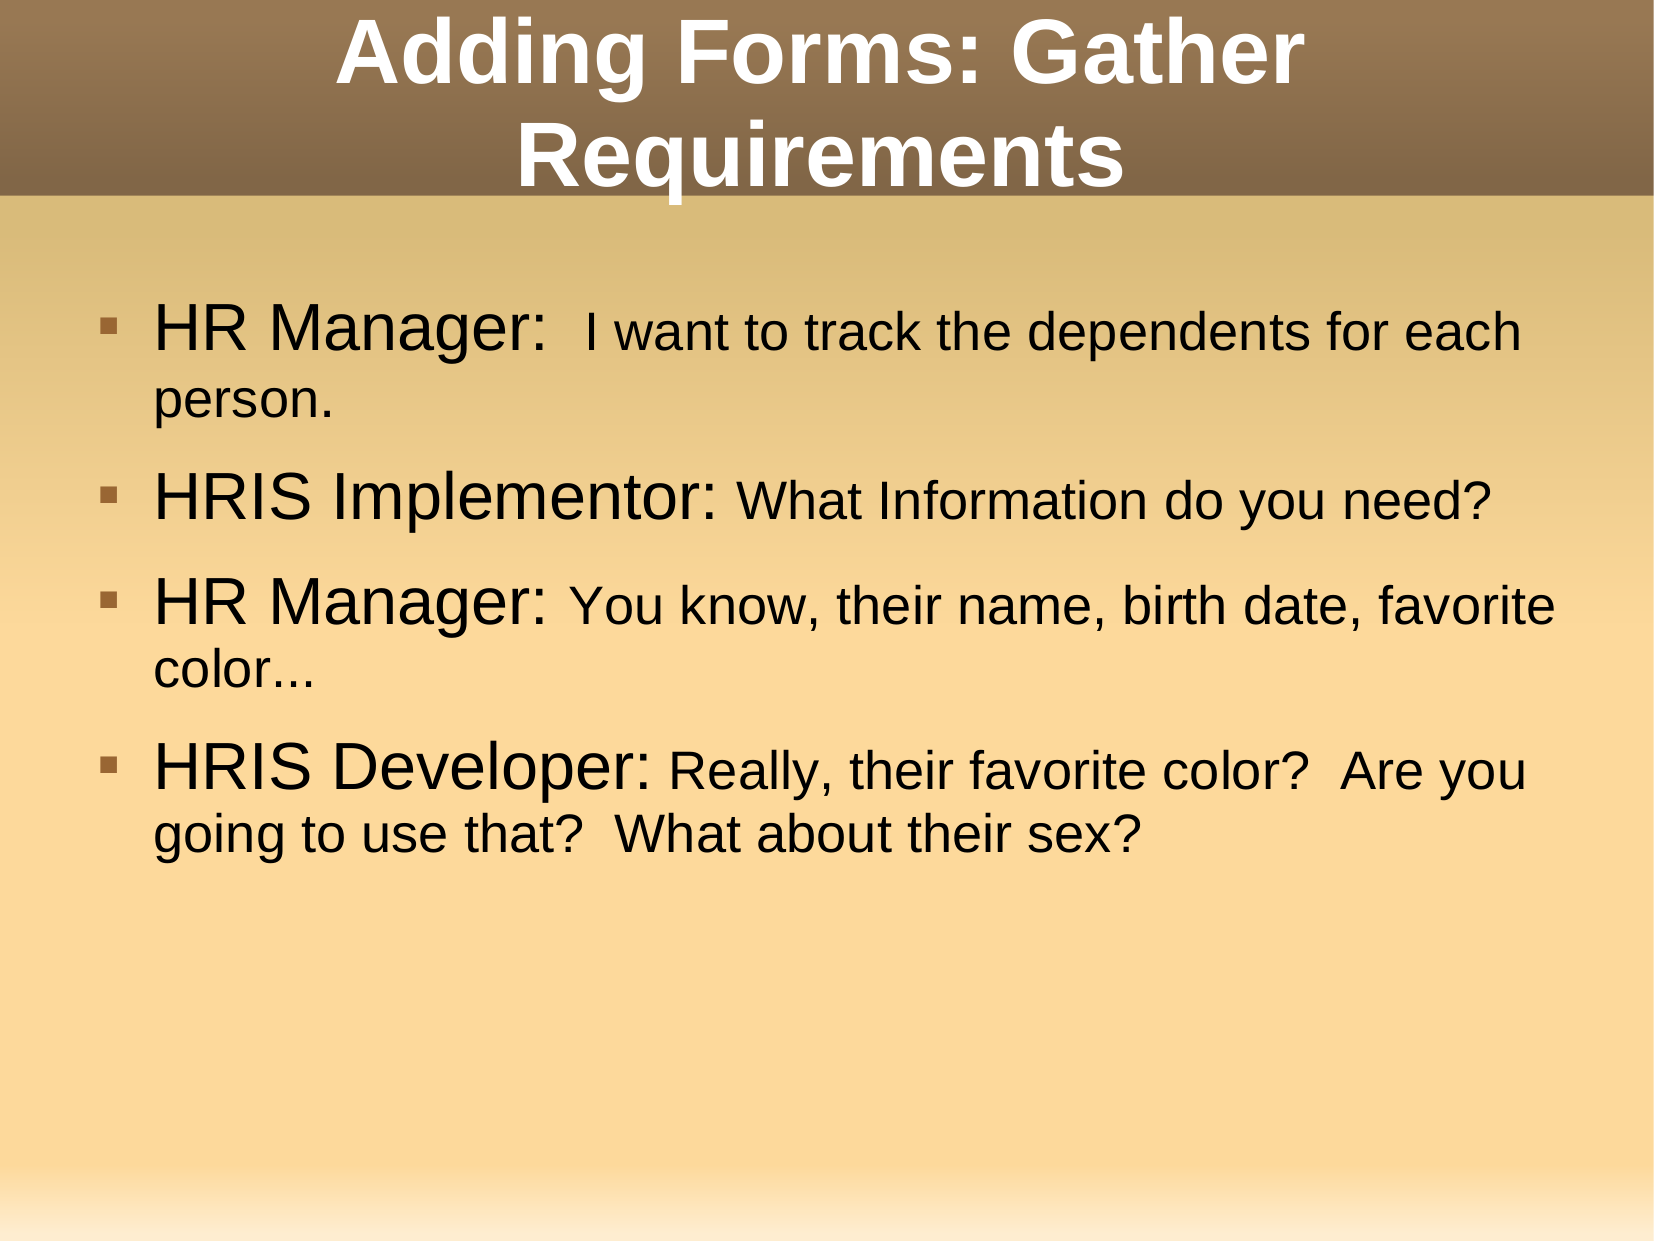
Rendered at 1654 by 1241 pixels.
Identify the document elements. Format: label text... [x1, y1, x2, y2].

title Adding Forms: Gather Requirements [76, 1, 1565, 207]
picture [0, 0, 1654, 1241]
list HR Manager: I want to track the dependents for each person. HRIS Implementor: What Information do you need? HR Manager: You know, their name, birth date, favorite color... HRIS Developer: Really, their favorite color? Are you going to use that? What about their sex? [82, 290, 1571, 1094]
